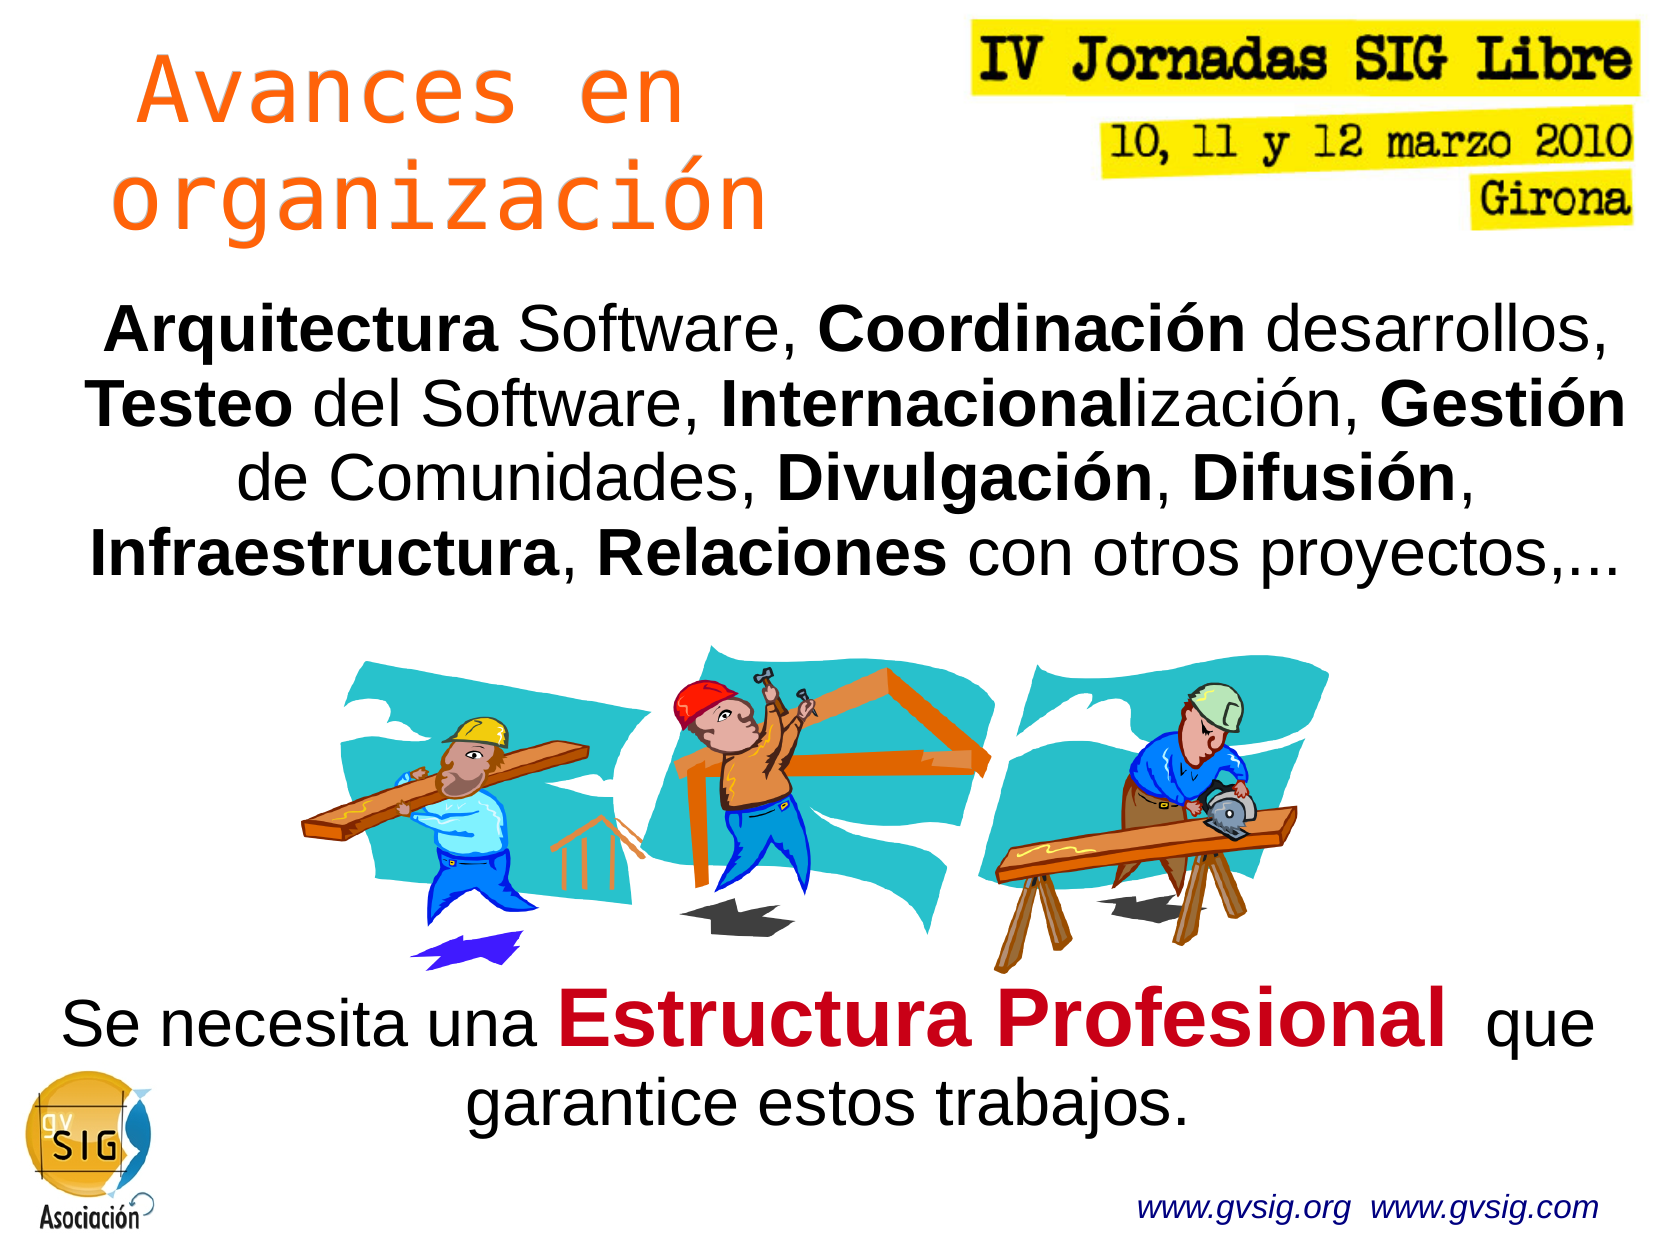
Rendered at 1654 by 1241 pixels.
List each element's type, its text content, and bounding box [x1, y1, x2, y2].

text_box Arquitectura Software, Coordinación desarrollos, Testeo del Software, Internacionalización, Gestión de Comunidades, Divulgación, Difusión, Infraestructura, Relaciones con otros proyectos,... [29, 283, 1654, 1021]
text_box Avances en organización [0, 29, 1146, 259]
picture [956, 0, 1654, 276]
picture [0, 1062, 178, 1241]
text_box Se necesita una Estructura Profesional que garantice estos trabajos. [44, 964, 1613, 1170]
